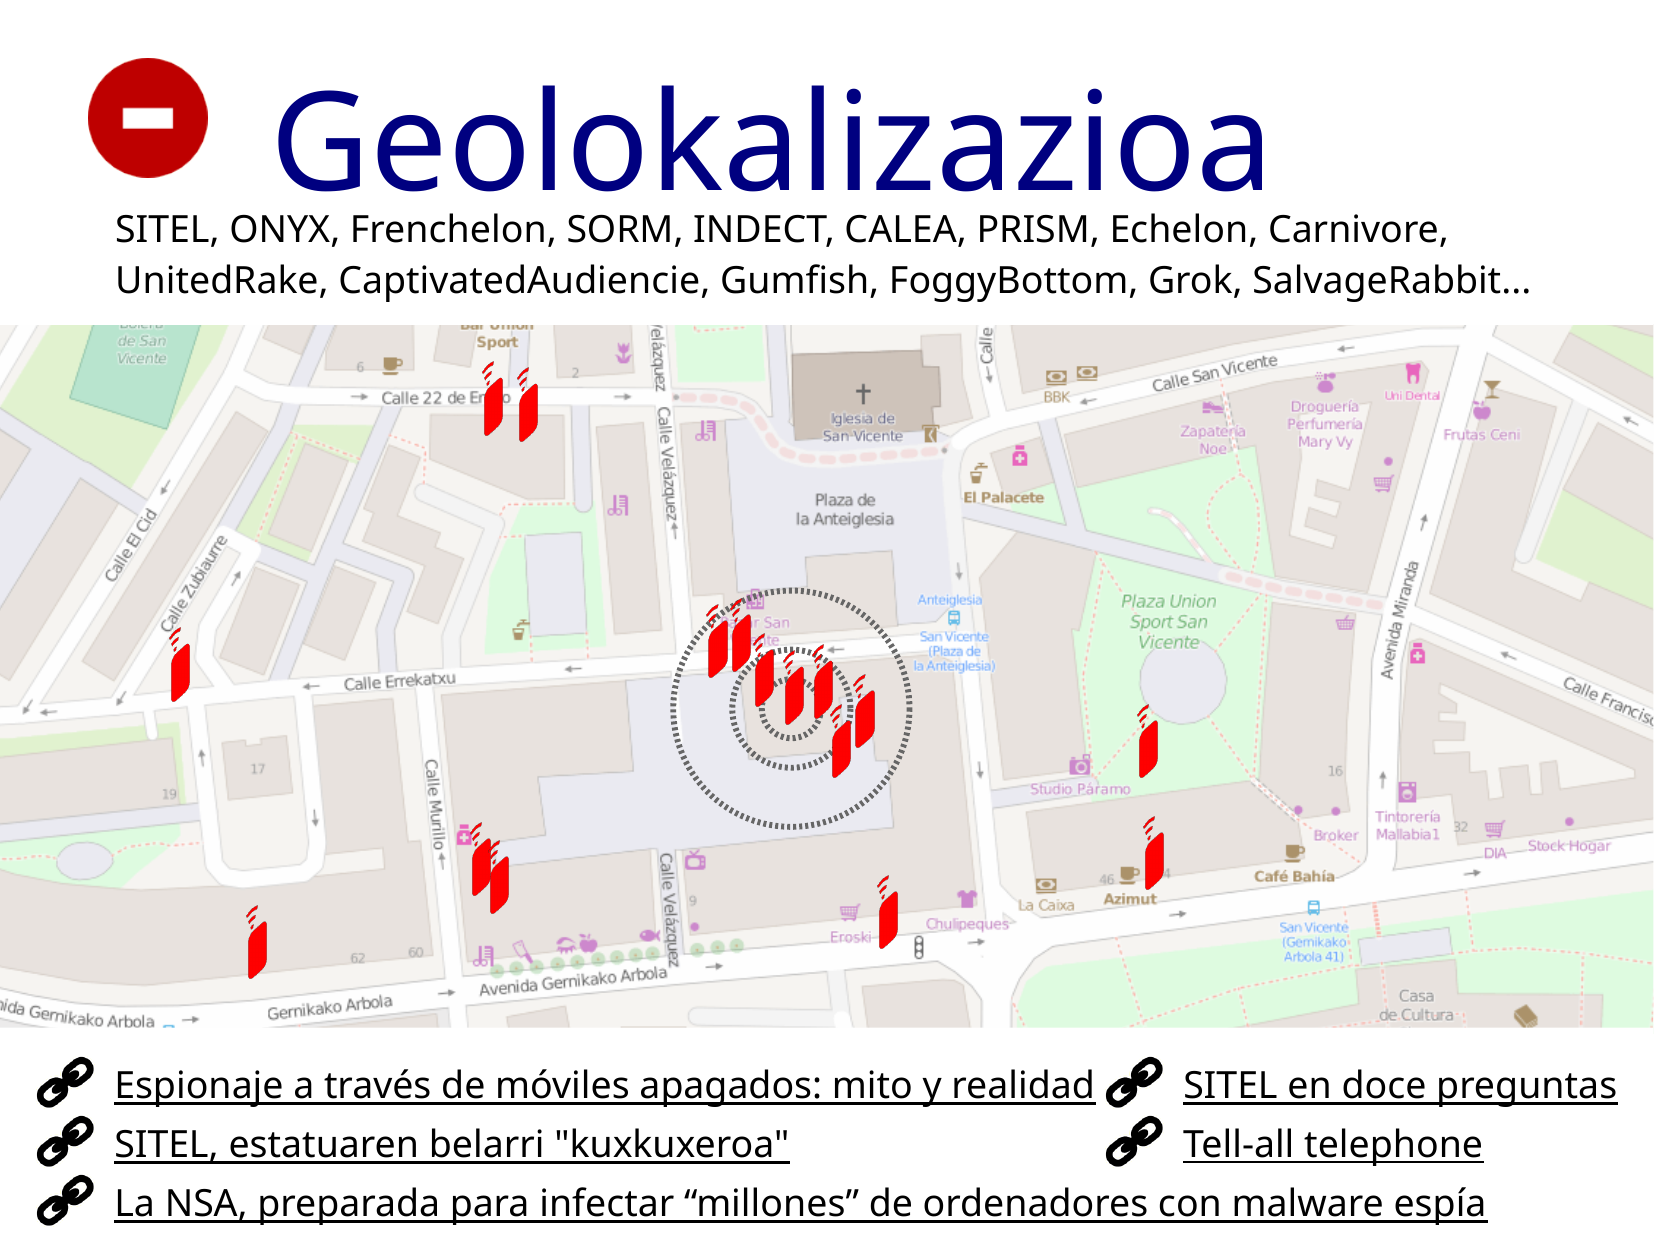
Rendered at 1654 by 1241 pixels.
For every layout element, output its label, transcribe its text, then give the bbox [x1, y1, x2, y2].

picture [730, 598, 751, 672]
picture [877, 875, 898, 949]
picture [517, 367, 538, 442]
text_box Espionaje a través de móviles apagados: mito y realidad [99, 1051, 1067, 1109]
text_box Geolokalizazioa [256, 36, 1474, 194]
picture [1104, 1114, 1164, 1168]
text_box SITEL, estatuaren belarri "kuxkuxeroa" [99, 1110, 782, 1168]
picture [246, 905, 267, 979]
text_box [0, 0, 1654, 1241]
picture [35, 1114, 95, 1168]
picture [706, 604, 728, 678]
picture [169, 627, 190, 702]
picture [753, 633, 774, 707]
picture [812, 644, 851, 778]
picture [853, 674, 875, 748]
picture [1104, 1055, 1164, 1109]
picture [88, 58, 208, 178]
picture [1143, 816, 1164, 890]
picture [1137, 704, 1158, 778]
text_box SITEL en doce preguntas [1168, 1051, 1616, 1109]
text_box SITEL, ONYX, Frenchelon, SORM, INDECT, CALEA, PRISM, Echelon, Carnivore, UnitedRake, CaptivatedAudiencie, Gumfish, FoggyBottom, Grok, SalvageRabbit... [100, 194, 1497, 295]
picture [783, 650, 804, 725]
text_box Tell-all telephone [1168, 1110, 1494, 1168]
picture [482, 361, 503, 436]
picture [35, 1055, 95, 1109]
picture [35, 1173, 95, 1227]
picture [470, 822, 509, 914]
text_box La NSA, preparada para infectar “millones” de ordenadores con malware espía [99, 1169, 1452, 1227]
